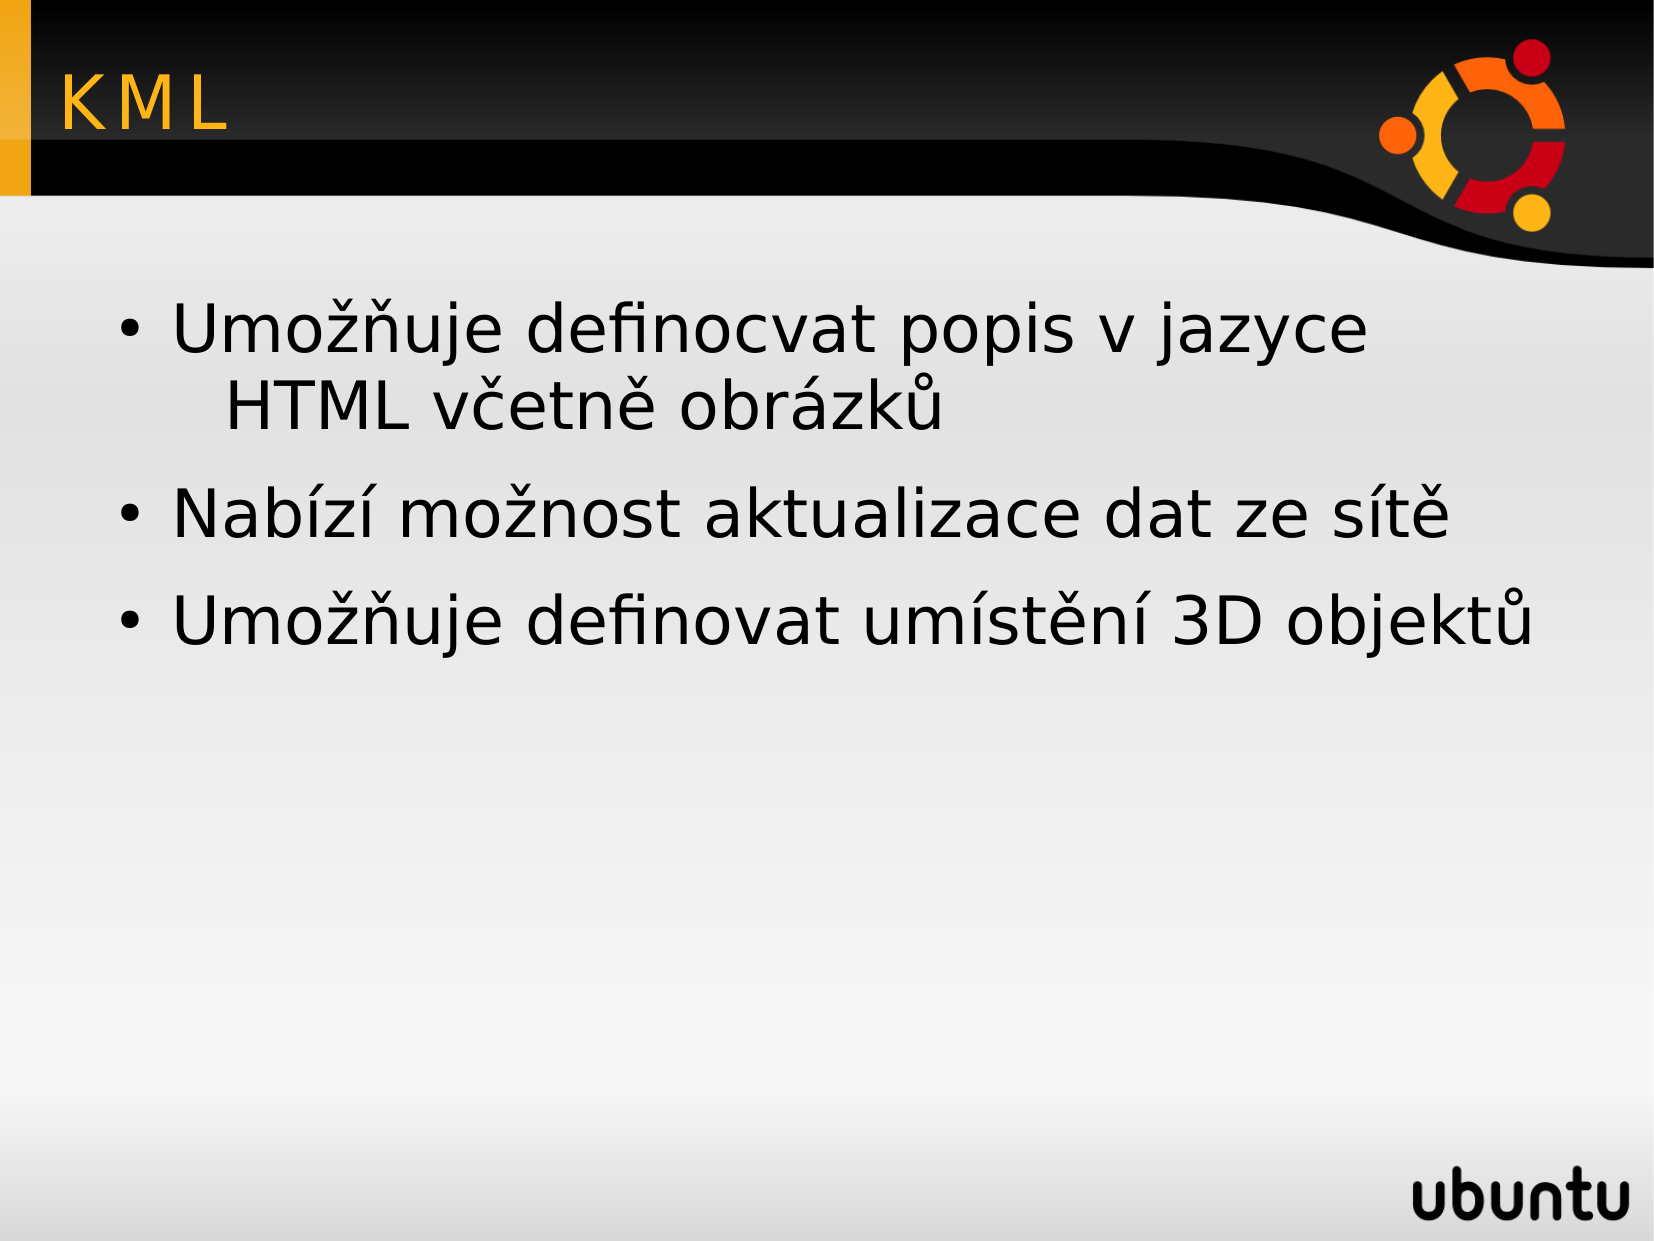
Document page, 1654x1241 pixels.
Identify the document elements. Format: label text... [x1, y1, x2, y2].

picture [0, 0, 1654, 1241]
title KML [59, 29, 1270, 178]
list Umožňuje definocvat popis v jazyce HTML včetně obrázků Nabízí možnost aktualizace dat ze sítě Umožňuje definovat umístění 3D objektů [82, 290, 1571, 1109]
